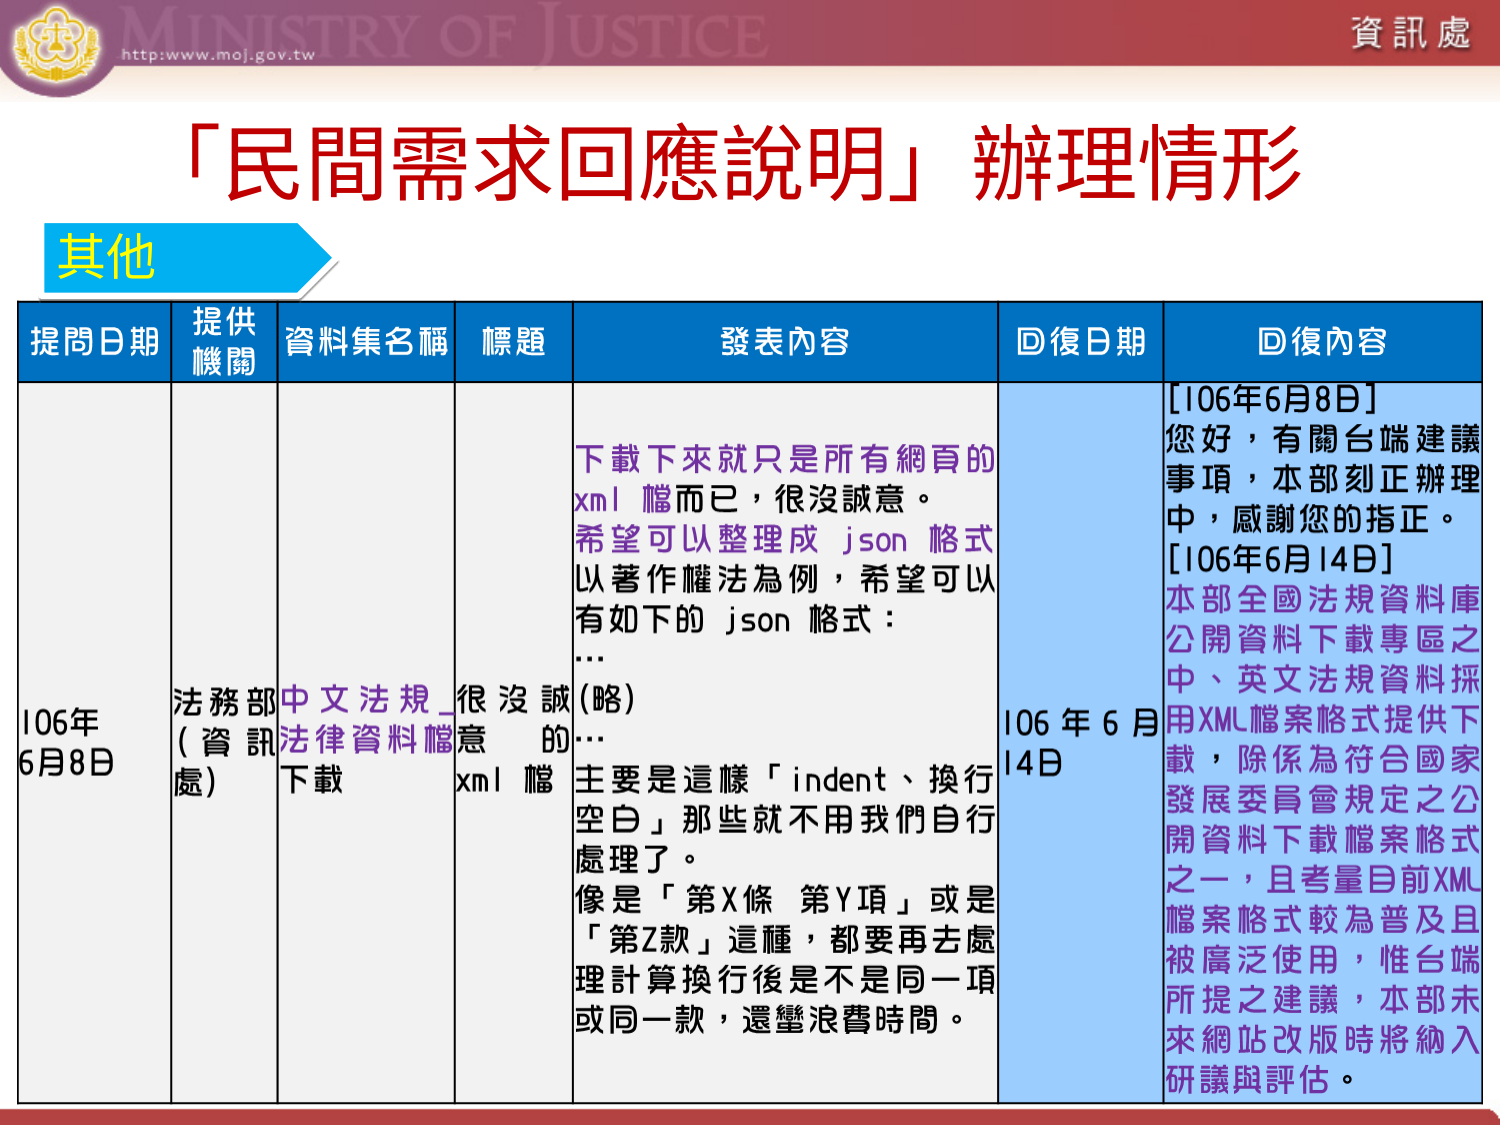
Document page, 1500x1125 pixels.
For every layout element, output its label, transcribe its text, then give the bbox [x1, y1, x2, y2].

text_box 其他 [41, 217, 526, 294]
picture [17, 291, 1483, 1124]
text_box 「民間需求回應說明」辦理情形 [123, 103, 1333, 220]
text_box -19- [1483, 1070, 1488, 1109]
